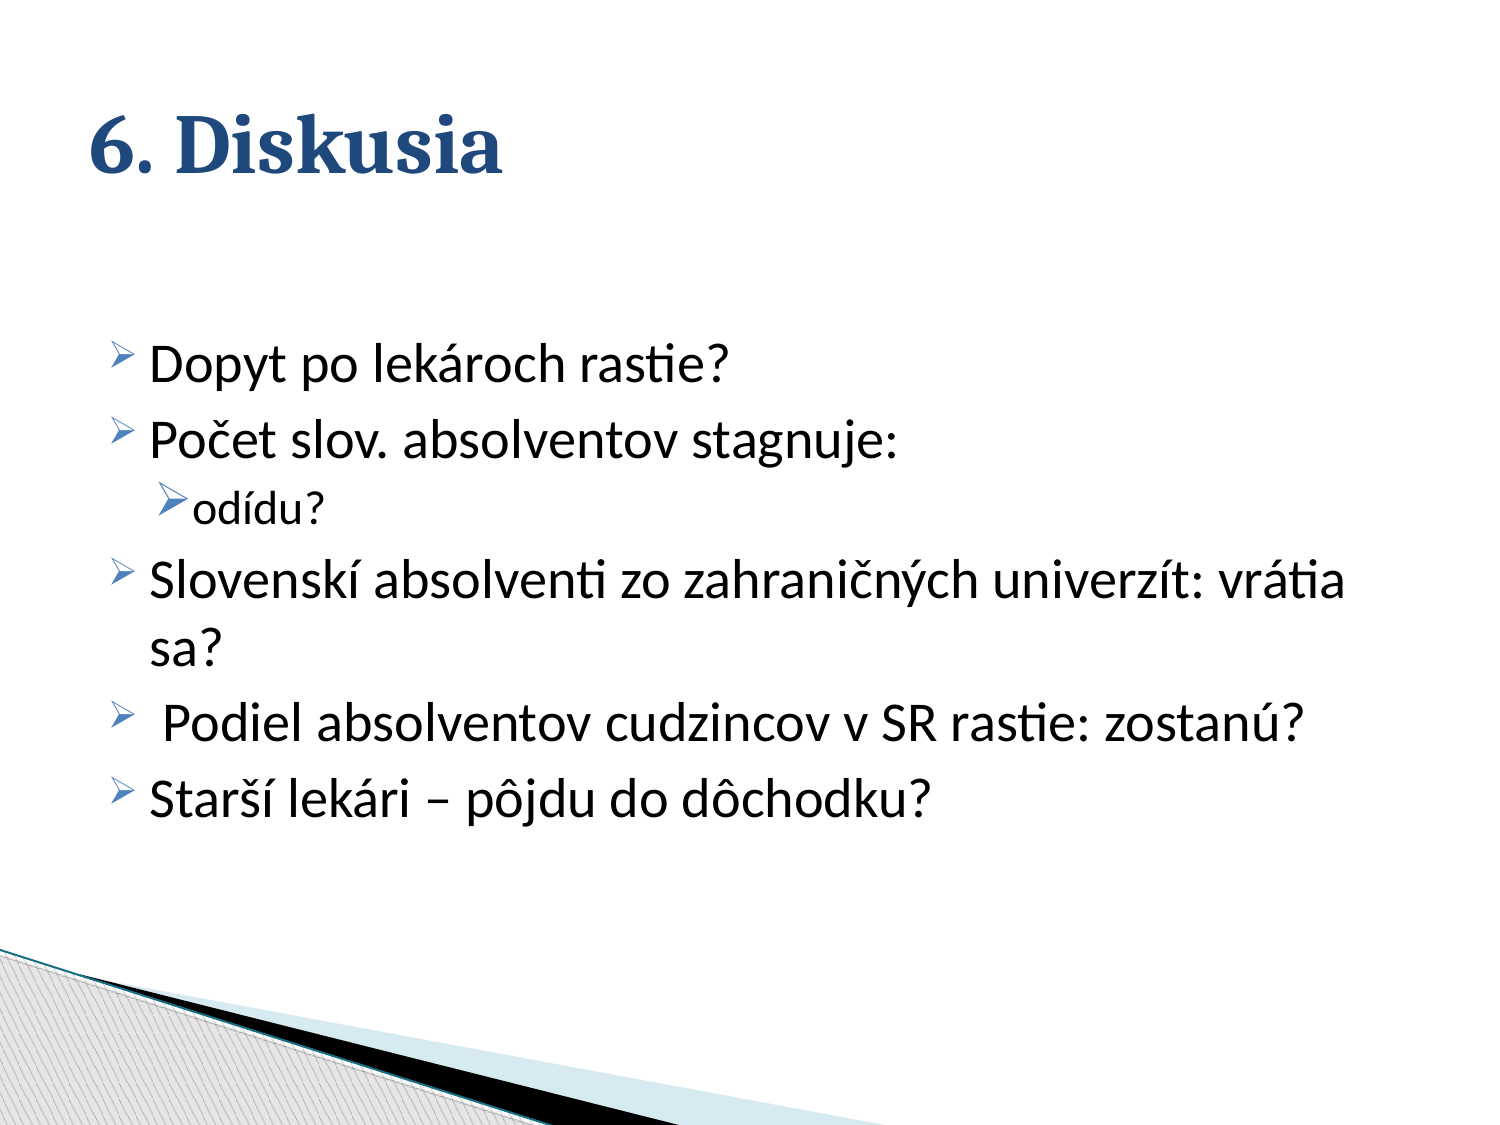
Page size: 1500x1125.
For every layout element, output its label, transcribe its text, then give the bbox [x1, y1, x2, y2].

title 6. Diskusia [75, 45, 1425, 233]
list Dopyt po lekároch rastie? Počet slov. absolventov stagnuje: odídu? Slovenskí absolventi zo zahraničných univerzít: vrátia sa? Podiel absolventov cudzincov v SR rastie: zostanú? Starší lekári – pôjdu do dôchodku? [75, 243, 1425, 986]
